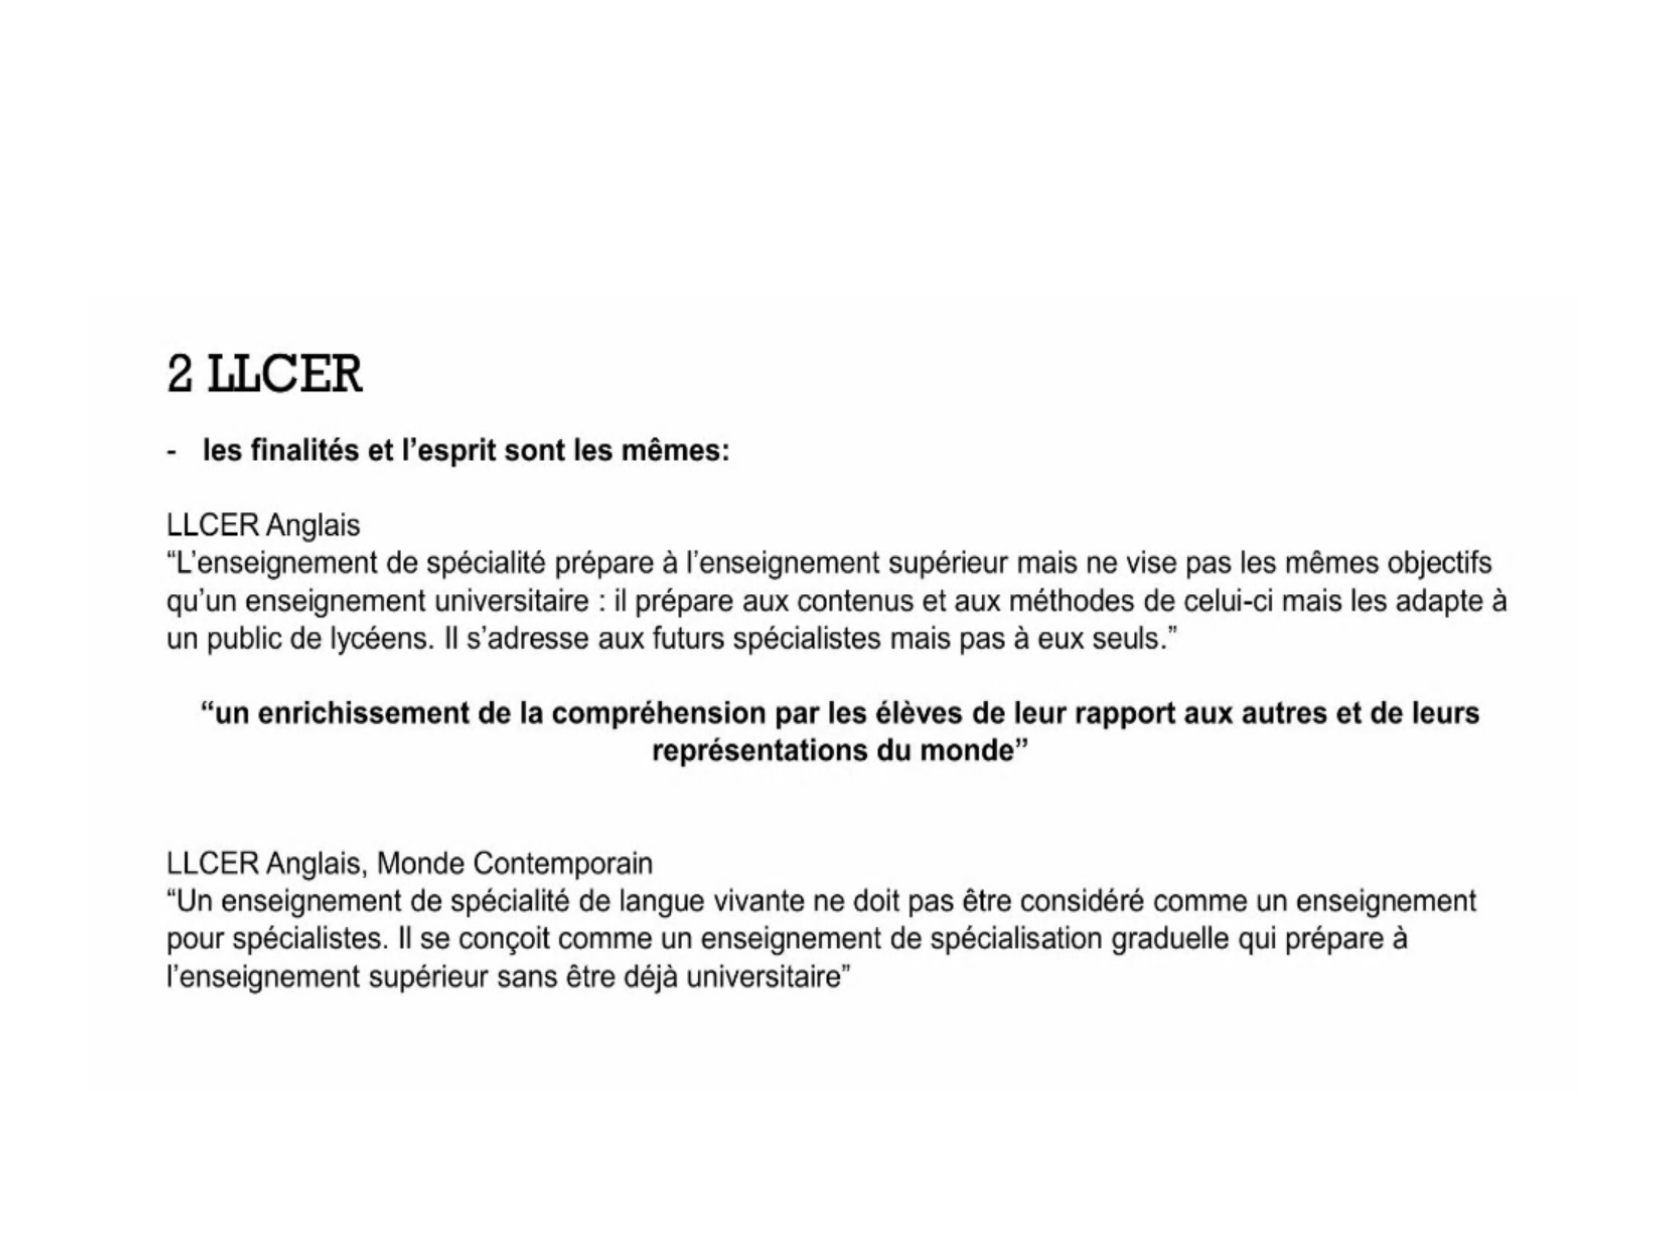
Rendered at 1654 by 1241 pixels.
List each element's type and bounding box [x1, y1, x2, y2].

picture [88, 295, 1580, 1093]
